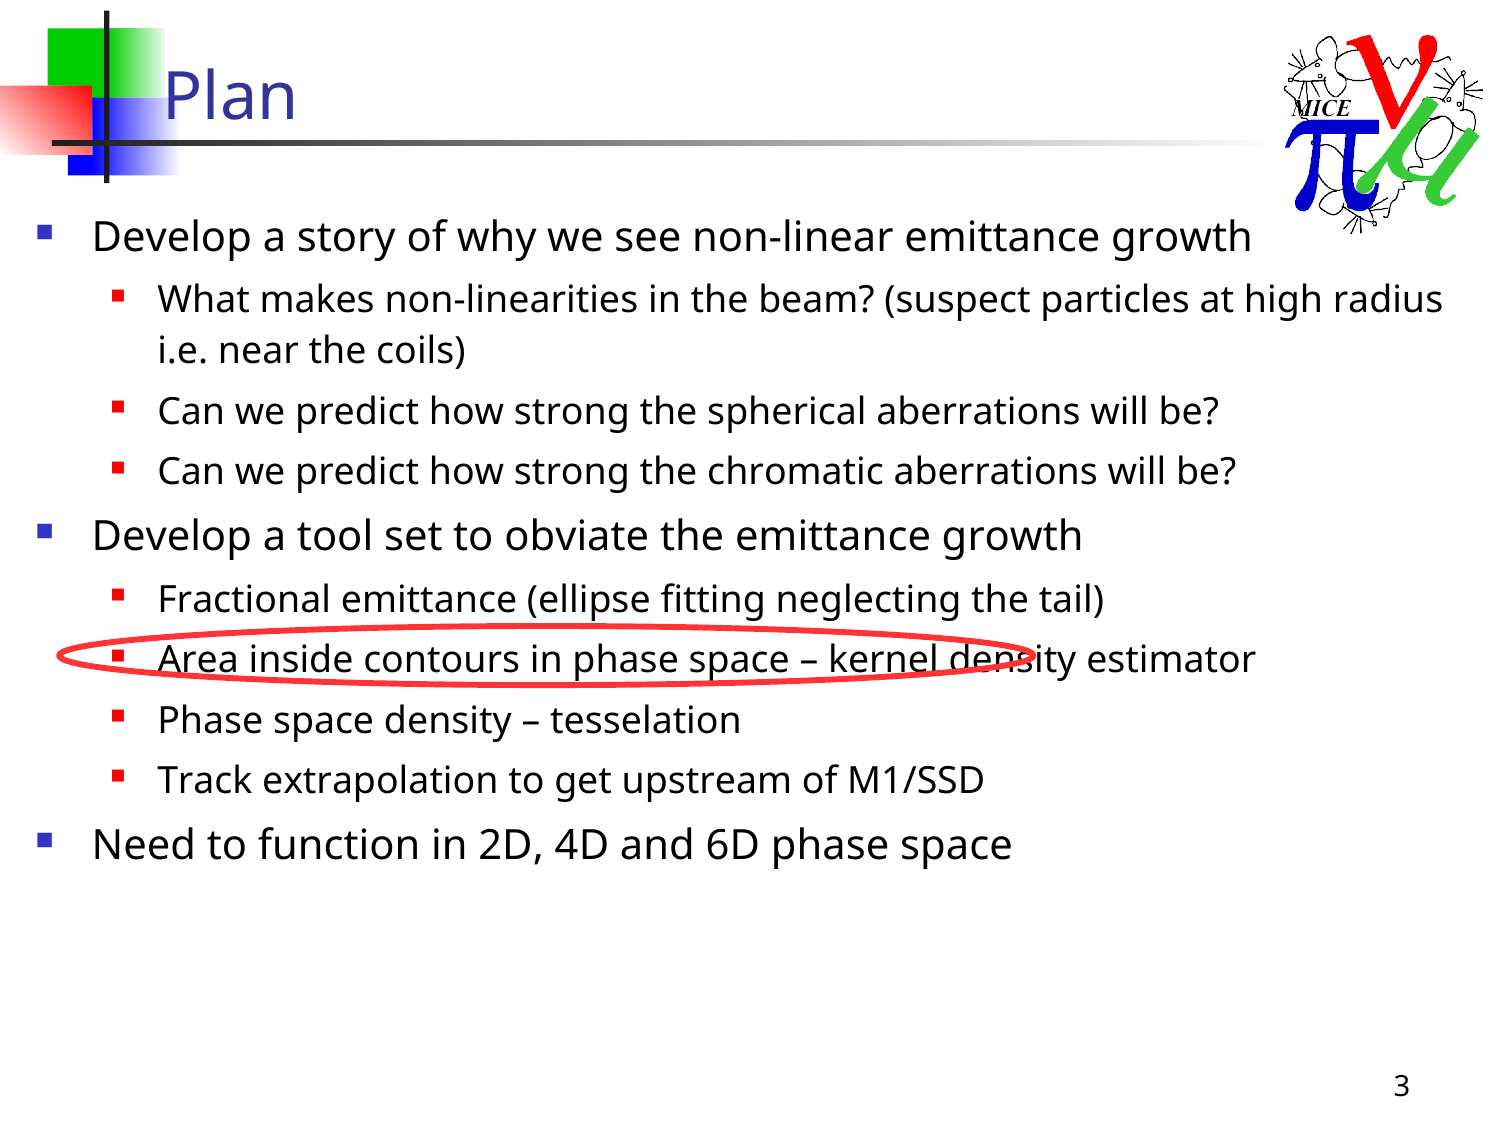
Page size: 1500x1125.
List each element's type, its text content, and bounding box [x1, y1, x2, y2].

title Plan [162, 0, 1441, 188]
picture [1264, 5, 1500, 251]
list Develop a story of why we see non-linear emittance growth What makes non-linearities in the beam? (suspect particles at high radius i.e. near the coils) Can we predict how strong the spherical aberrations will be? Can we predict how strong the chromatic aberrations will be? Develop a tool set to obviate the emittance growth Fractional emittance (ellipse fitting neglecting the tail) Area inside contours in phase space – kernel density estimator Phase space density – tesselation Track extrapolation to get upstream of M1/SSD Need to function in 2D, 4D and 6D phase space [35, 206, 1447, 792]
